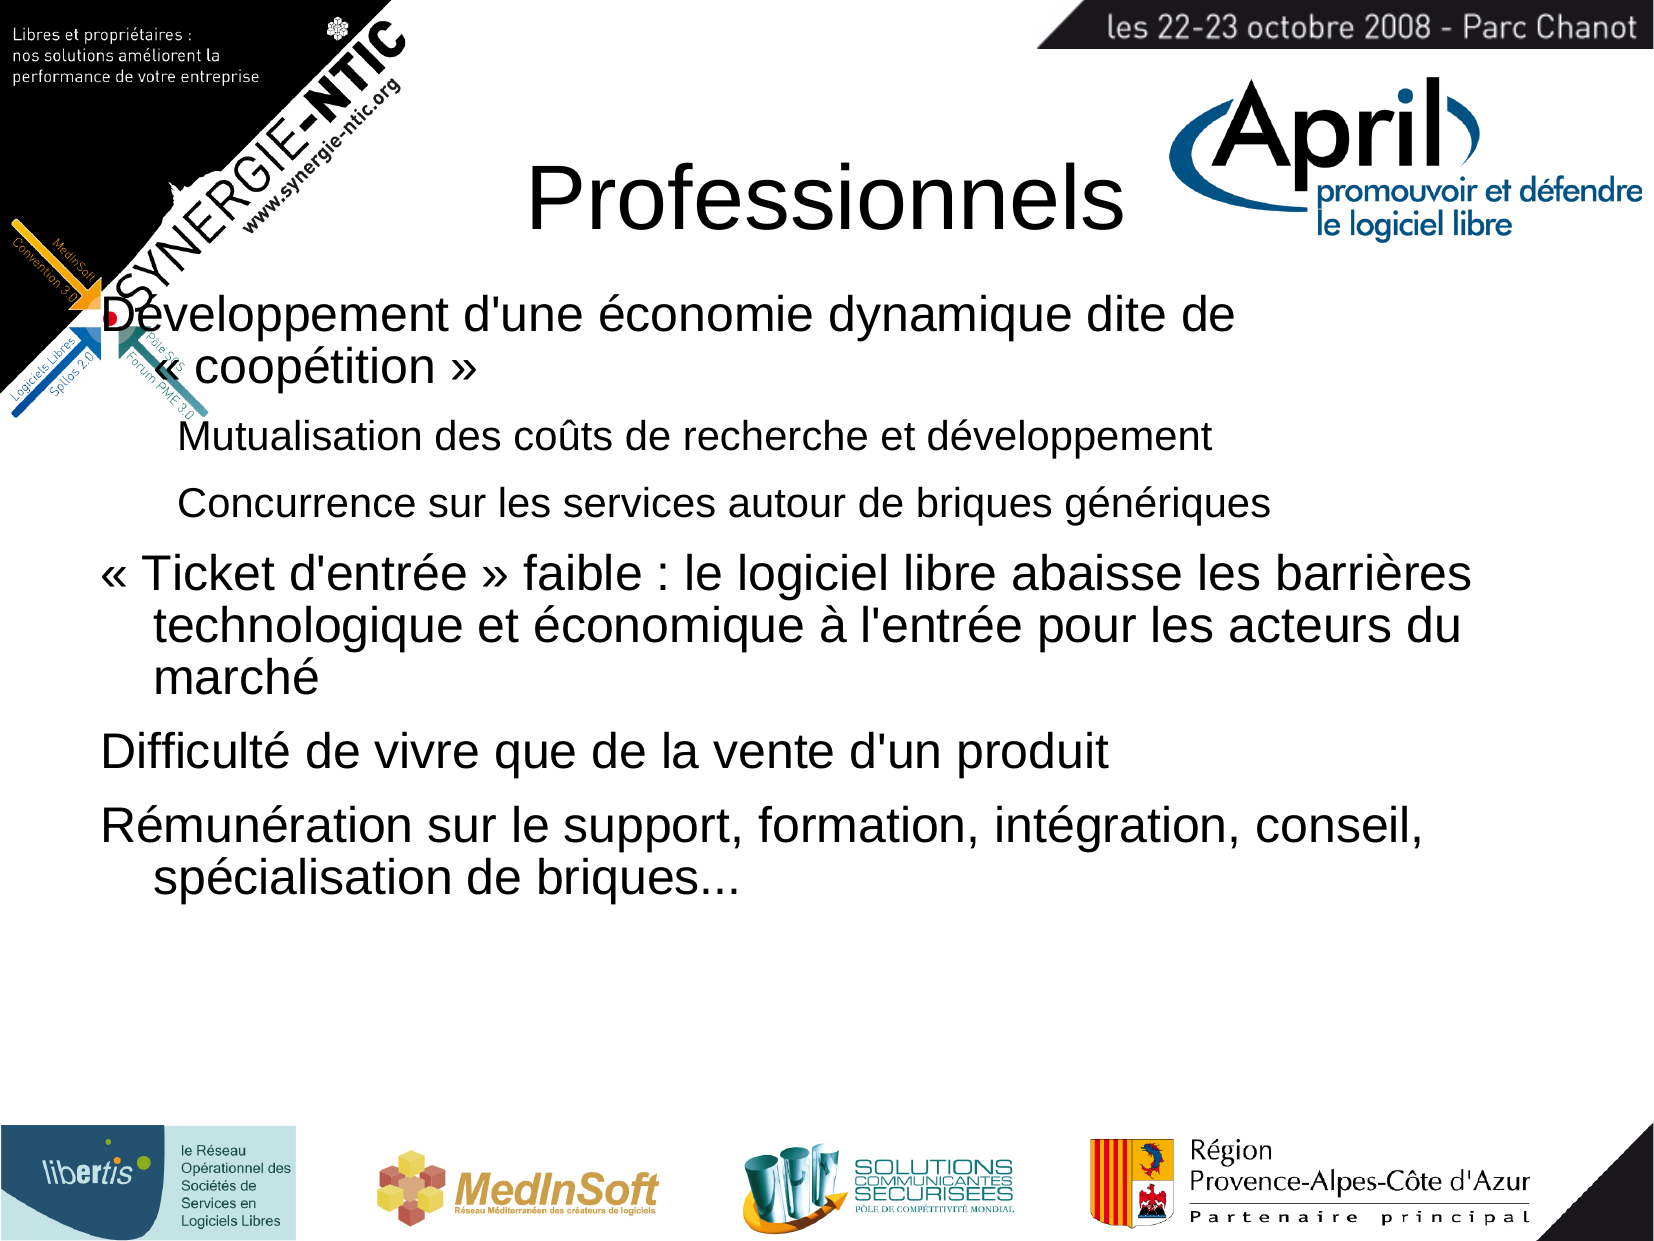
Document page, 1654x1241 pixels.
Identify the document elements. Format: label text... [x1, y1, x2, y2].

title Professionnels [82, 53, 1571, 252]
picture [1169, 58, 1642, 250]
picture [732, 1136, 1028, 1241]
picture [0, 0, 414, 429]
picture [1081, 1121, 1654, 1241]
picture [372, 1145, 668, 1233]
picture [1037, 0, 1654, 49]
list Développement d'une économie dynamique dite de « coopétition » Mutualisation des coûts de recherche et développement Concurrence sur les services autour de briques génériques « Ticket d'entrée » faible : le logiciel libre abaisse les barrières technologique et économique à l'entrée pour les acteurs du marché Difficulté de vivre que de la vente d'un produit Rémunération sur le support, formation, intégration, conseil, spécialisation de briques... [82, 290, 1571, 1094]
picture [0, 1125, 296, 1241]
